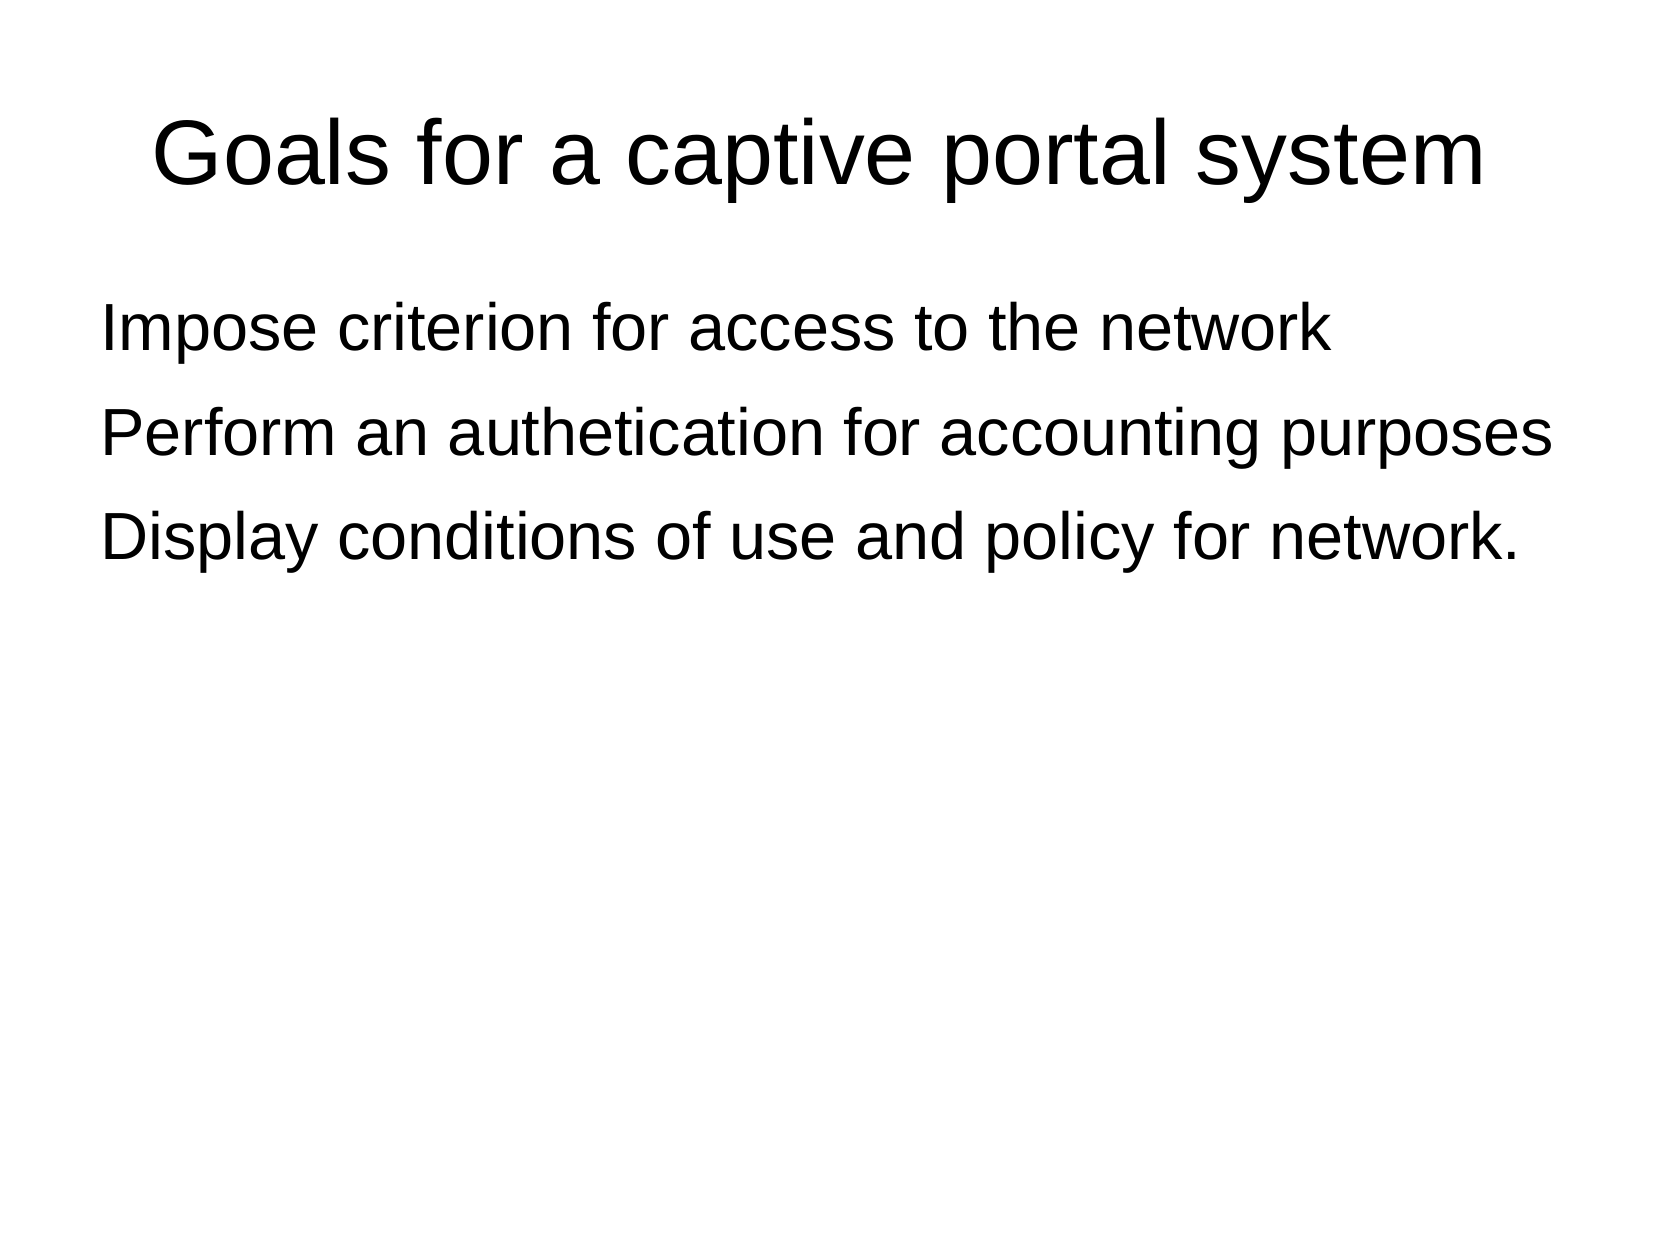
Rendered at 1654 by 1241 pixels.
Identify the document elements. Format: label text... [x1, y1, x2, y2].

list Impose criterion for access to the network Perform an authetication for accounting purposes Display conditions of use and policy for network. [82, 290, 1571, 1094]
title Goals for a captive portal system [82, 49, 1571, 257]
